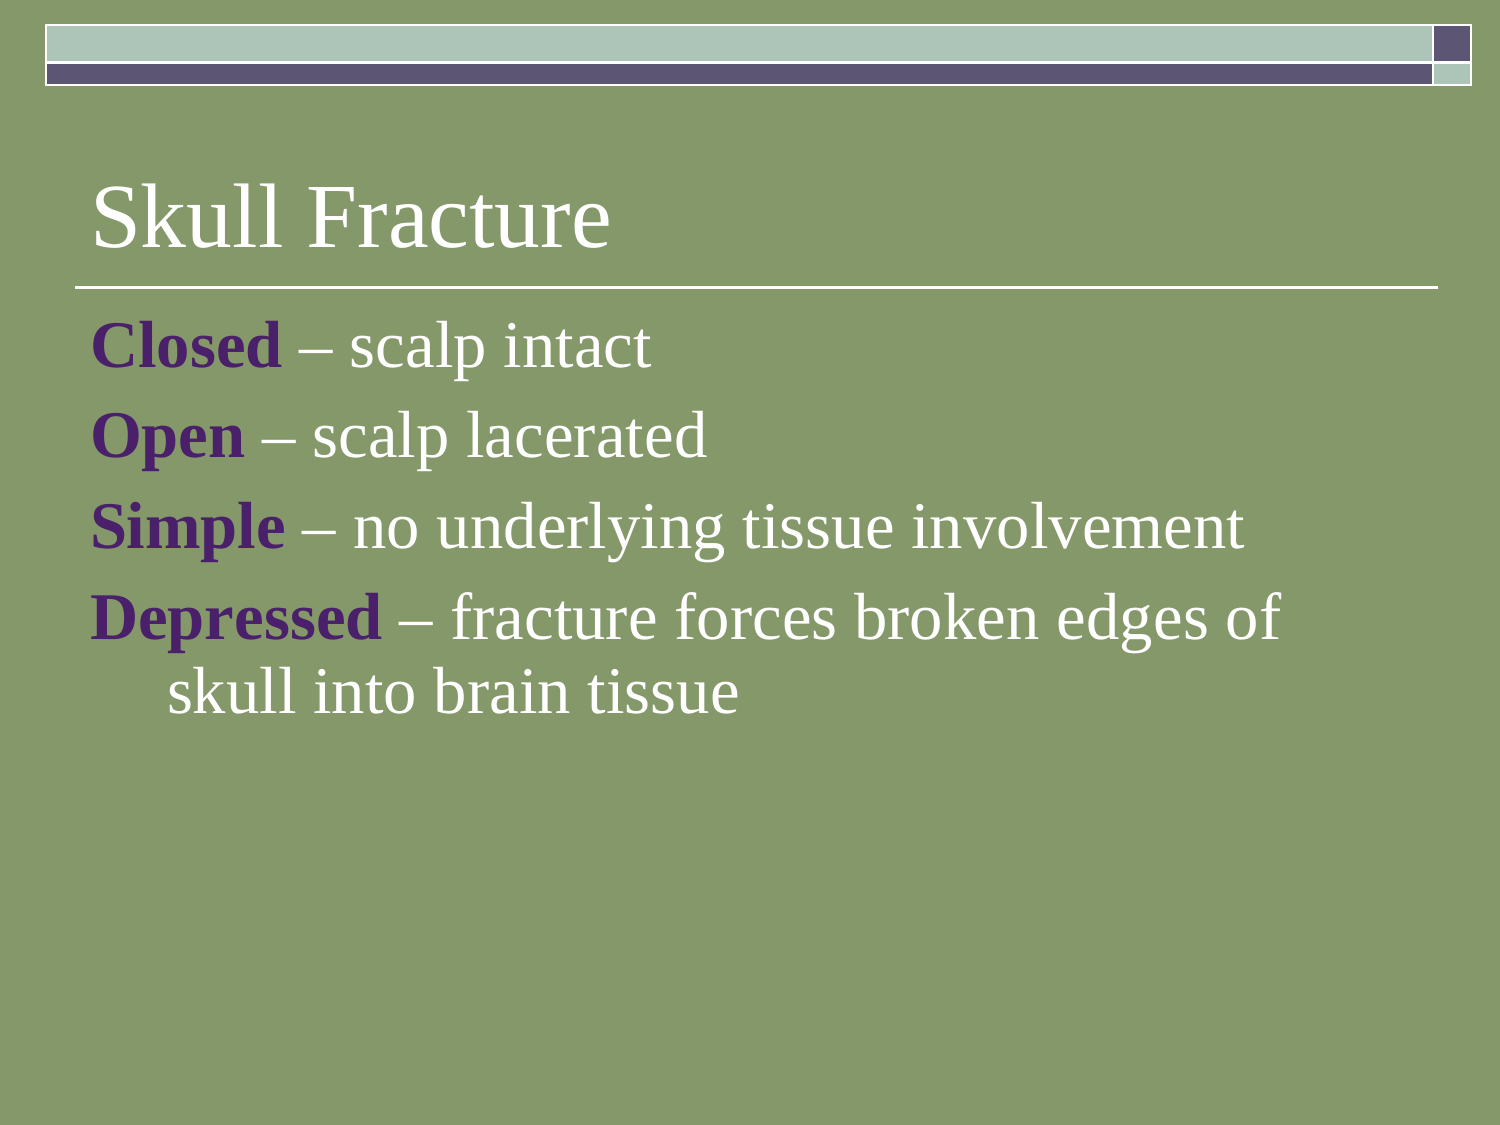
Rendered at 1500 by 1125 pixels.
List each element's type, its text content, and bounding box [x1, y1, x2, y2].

list Closed – scalp intact Open – scalp lacerated Simple – no underlying tissue involvement Depressed – fracture forces broken edges of skull into brain tissue [75, 299, 1426, 1006]
title Skull Fracture [75, 87, 1426, 275]
